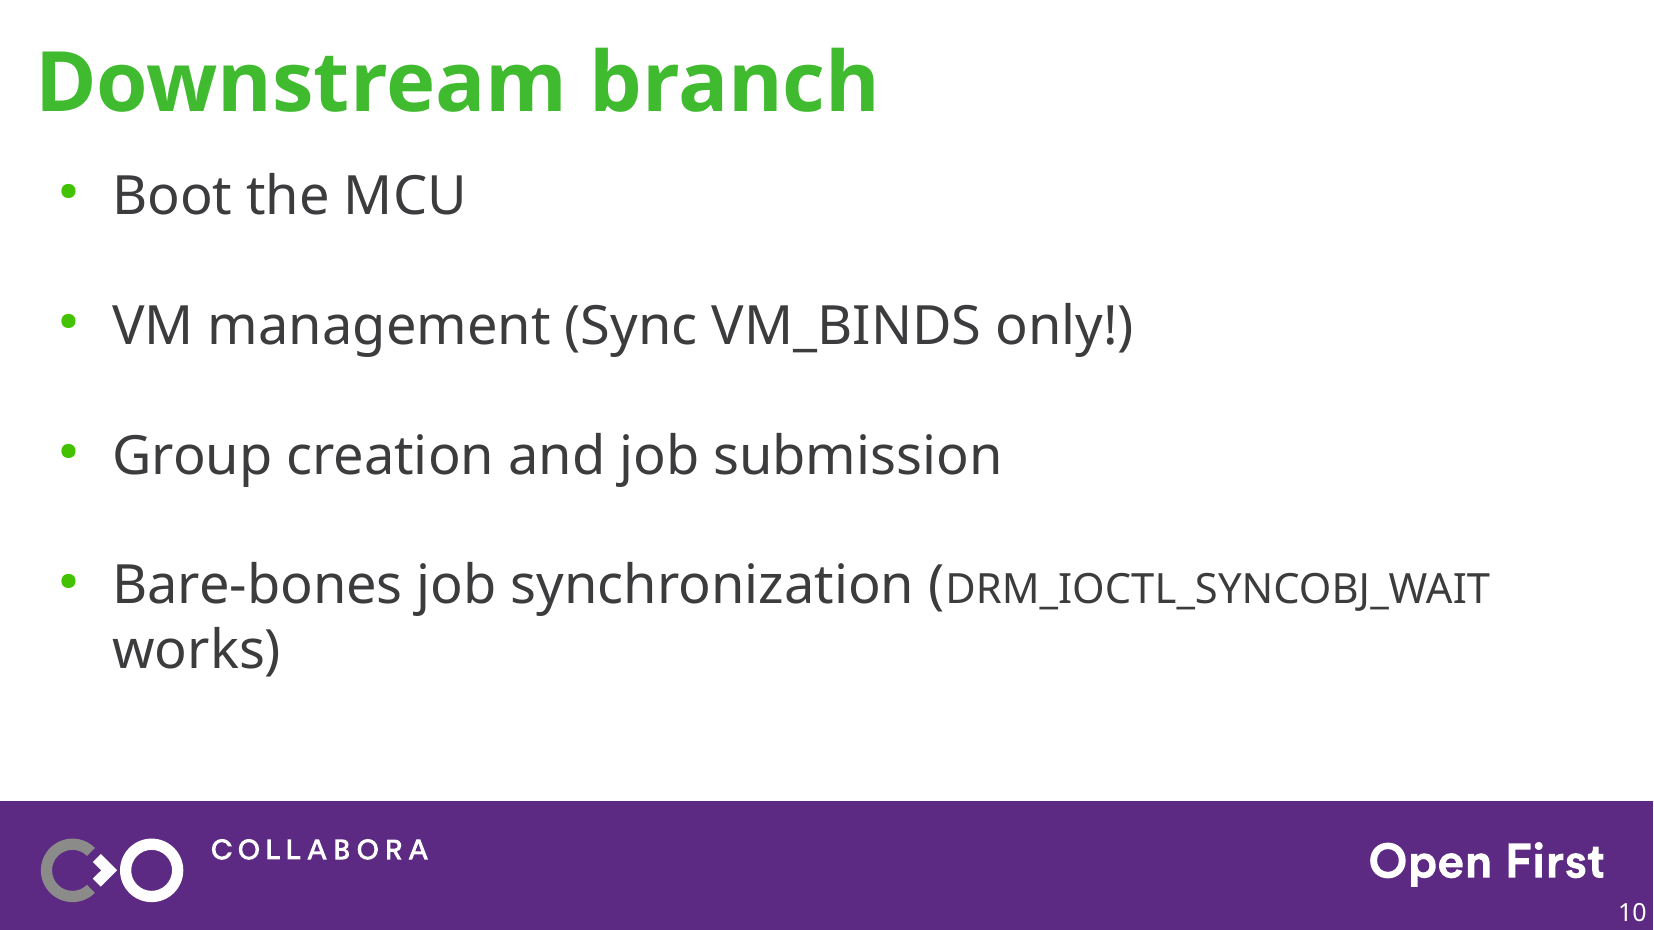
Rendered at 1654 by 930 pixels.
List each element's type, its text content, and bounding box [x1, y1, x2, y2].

list Boot the MCU VM management (Sync VM_BINDS only!) Group creation and job submission Bare-bones job synchronization (DRM_IOCTL_SYNCOBJ_WAIT works) [41, 160, 1613, 804]
title Downstream branch [35, 28, 1608, 192]
